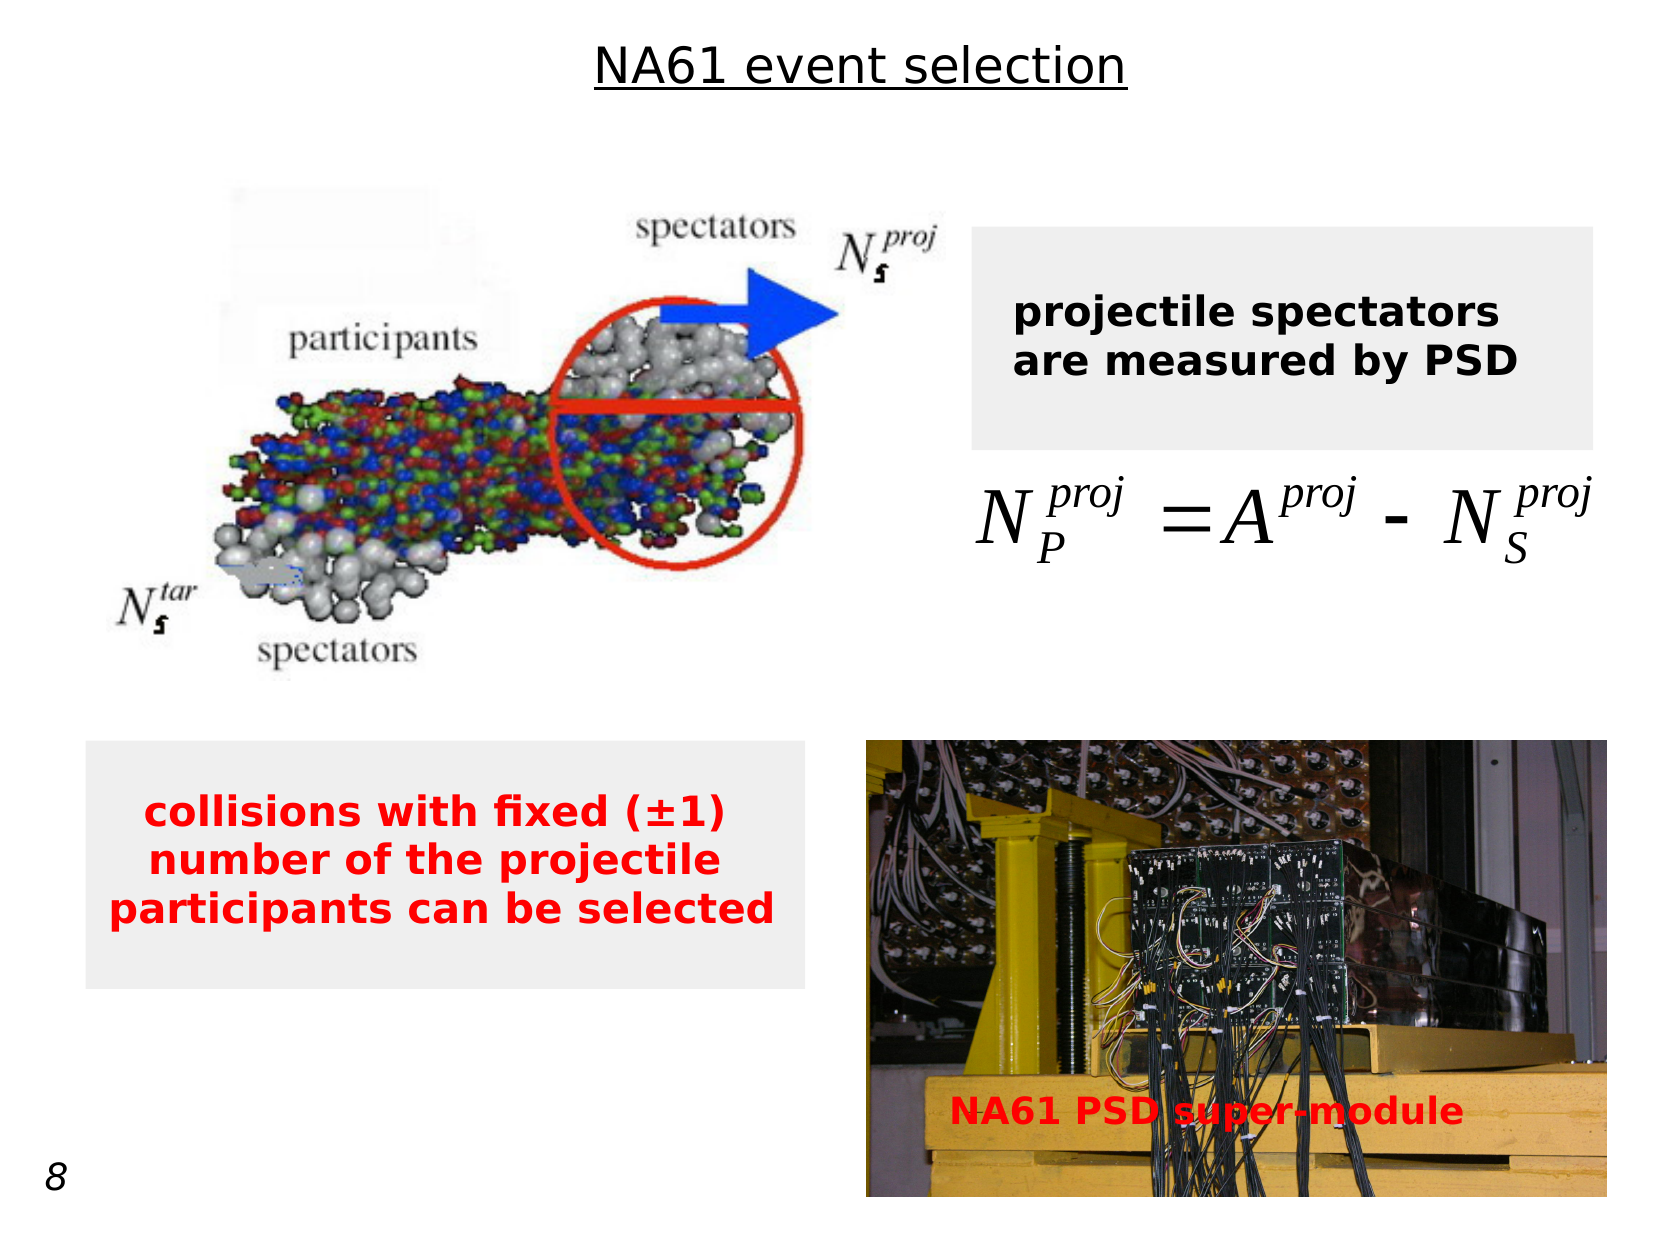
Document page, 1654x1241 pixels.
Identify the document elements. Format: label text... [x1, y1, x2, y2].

picture [866, 740, 1607, 1197]
text_box [971, 226, 1594, 451]
text_box projectile spectators are measured by PSD [1012, 288, 1520, 386]
chart [961, 456, 1611, 584]
text_box [85, 740, 806, 989]
text_box NA61 PSD super-module [949, 1089, 1466, 1134]
picture [106, 178, 946, 681]
text_box collisions with fixed (±1) number of the projectile participants can be selected [108, 787, 806, 934]
text_box NA61 event selection [593, 37, 1129, 113]
